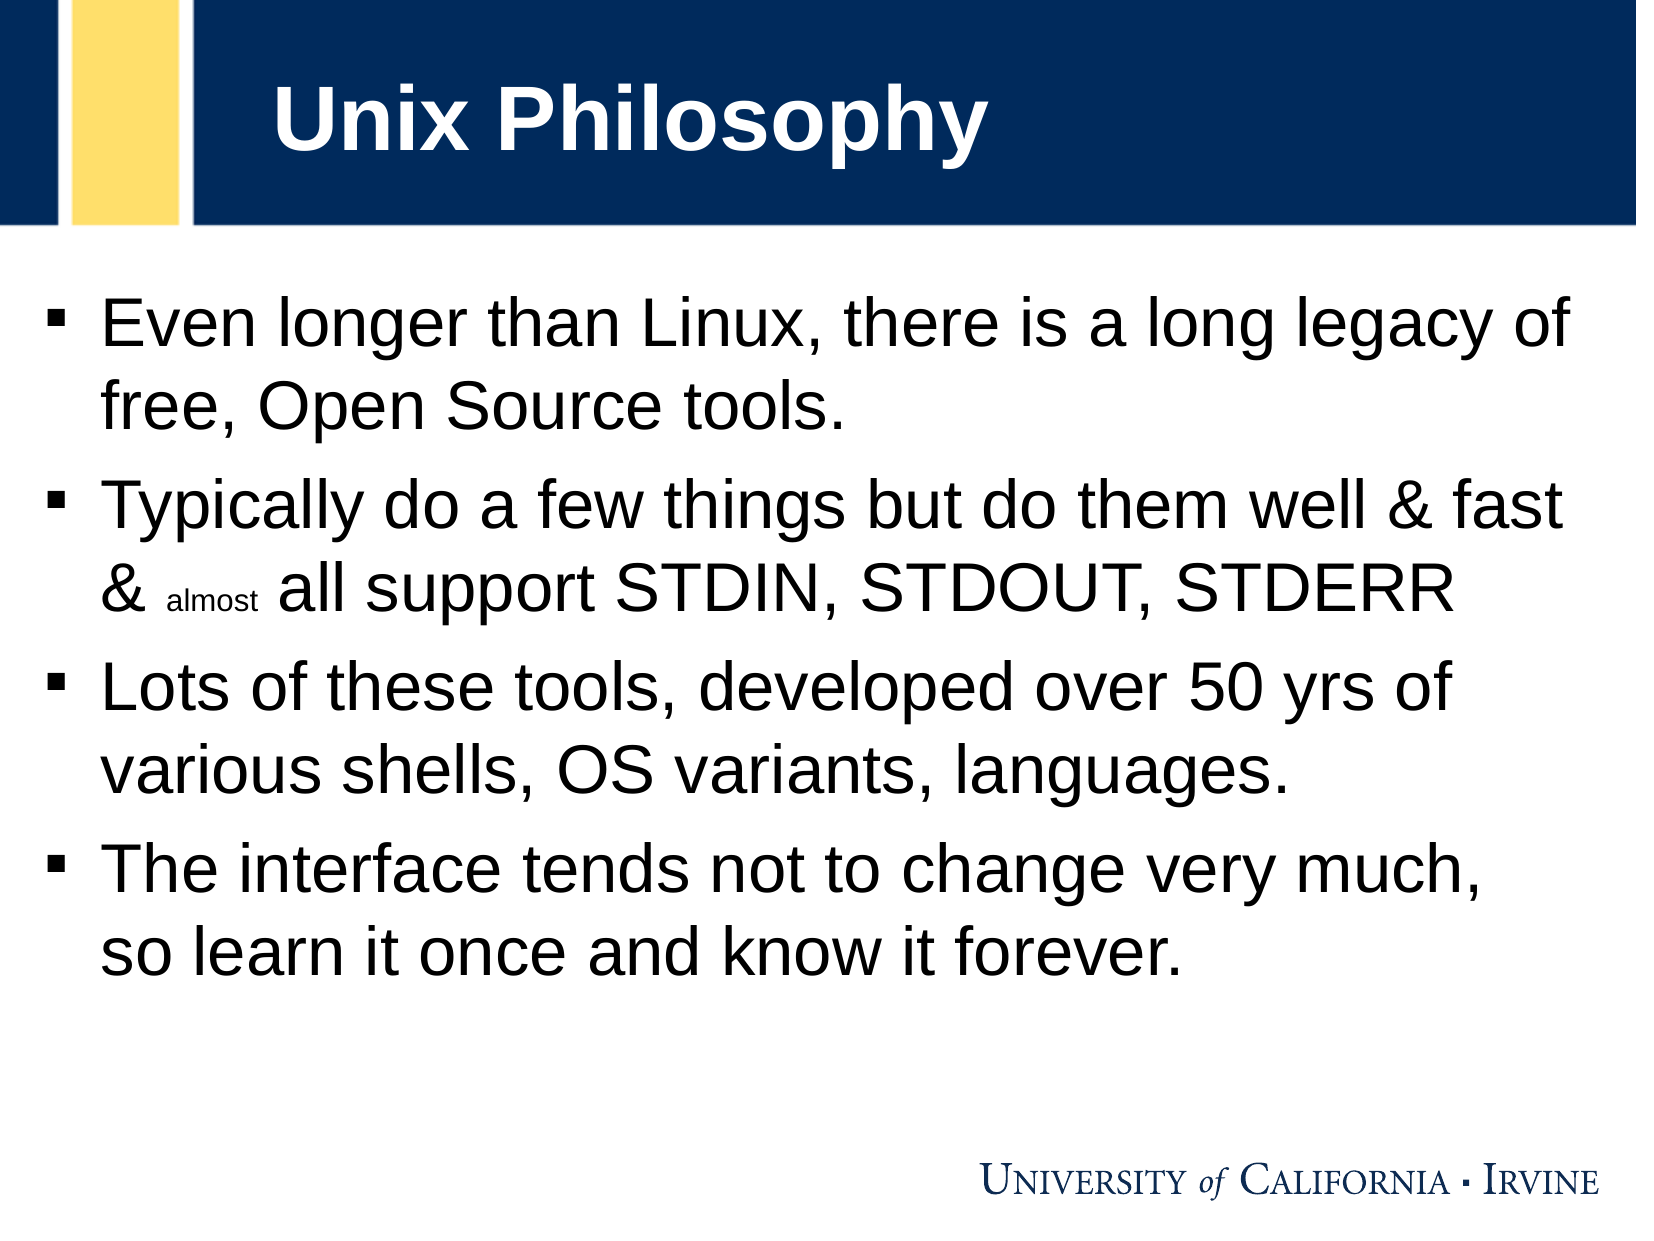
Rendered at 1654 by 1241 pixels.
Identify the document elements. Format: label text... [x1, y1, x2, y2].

text_box Even longer than Linux, there is a long legacy of free, Open Source tools. Typically do a few things but do them well & fast & almost all support STDIN, STDOUT, STDERR Lots of these tools, developed over 50 yrs of various shells, OS variants, languages. The interface tends not to change very much, so learn it once and know it forever. [15, 270, 1591, 1216]
subtitle [39, 268, 1615, 1130]
title Unix Philosophy [257, 0, 1654, 228]
picture [0, 0, 1636, 1241]
